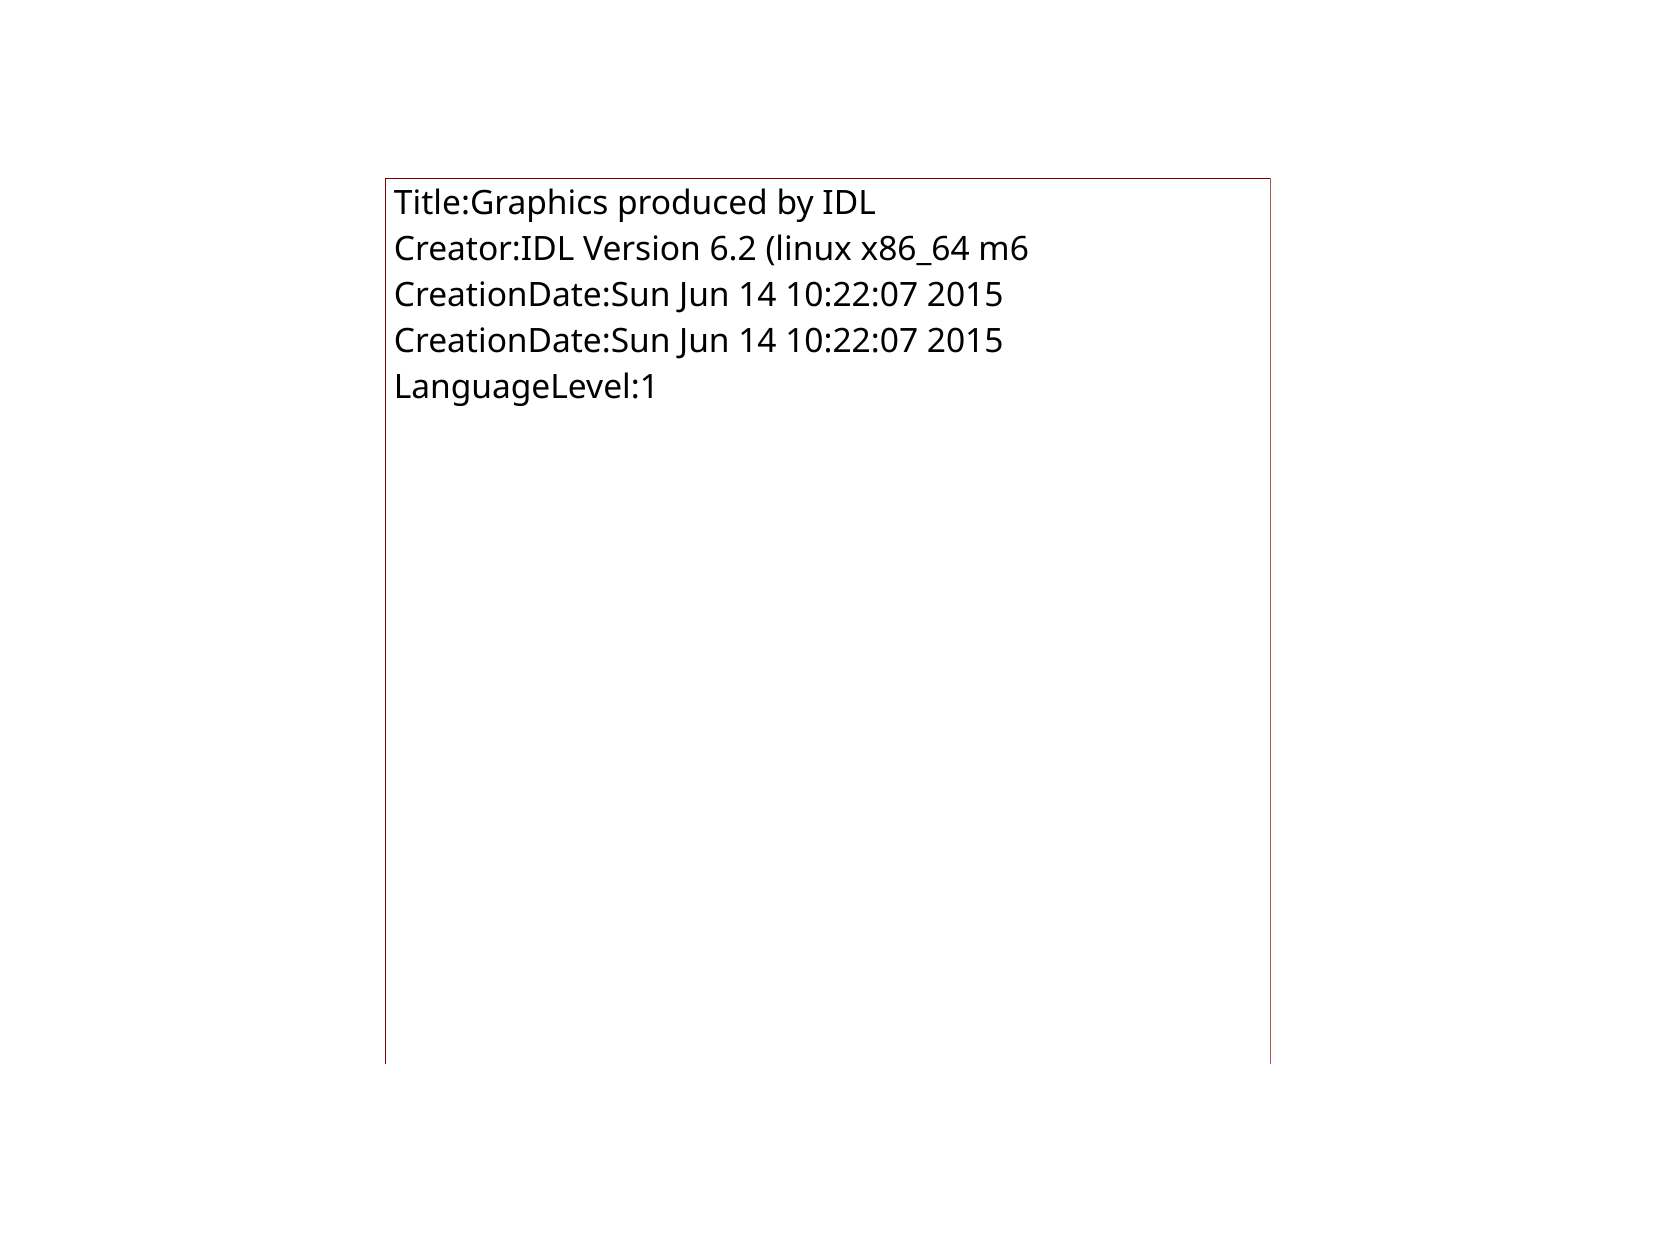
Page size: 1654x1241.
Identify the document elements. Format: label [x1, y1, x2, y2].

picture [383, 176, 1271, 1064]
